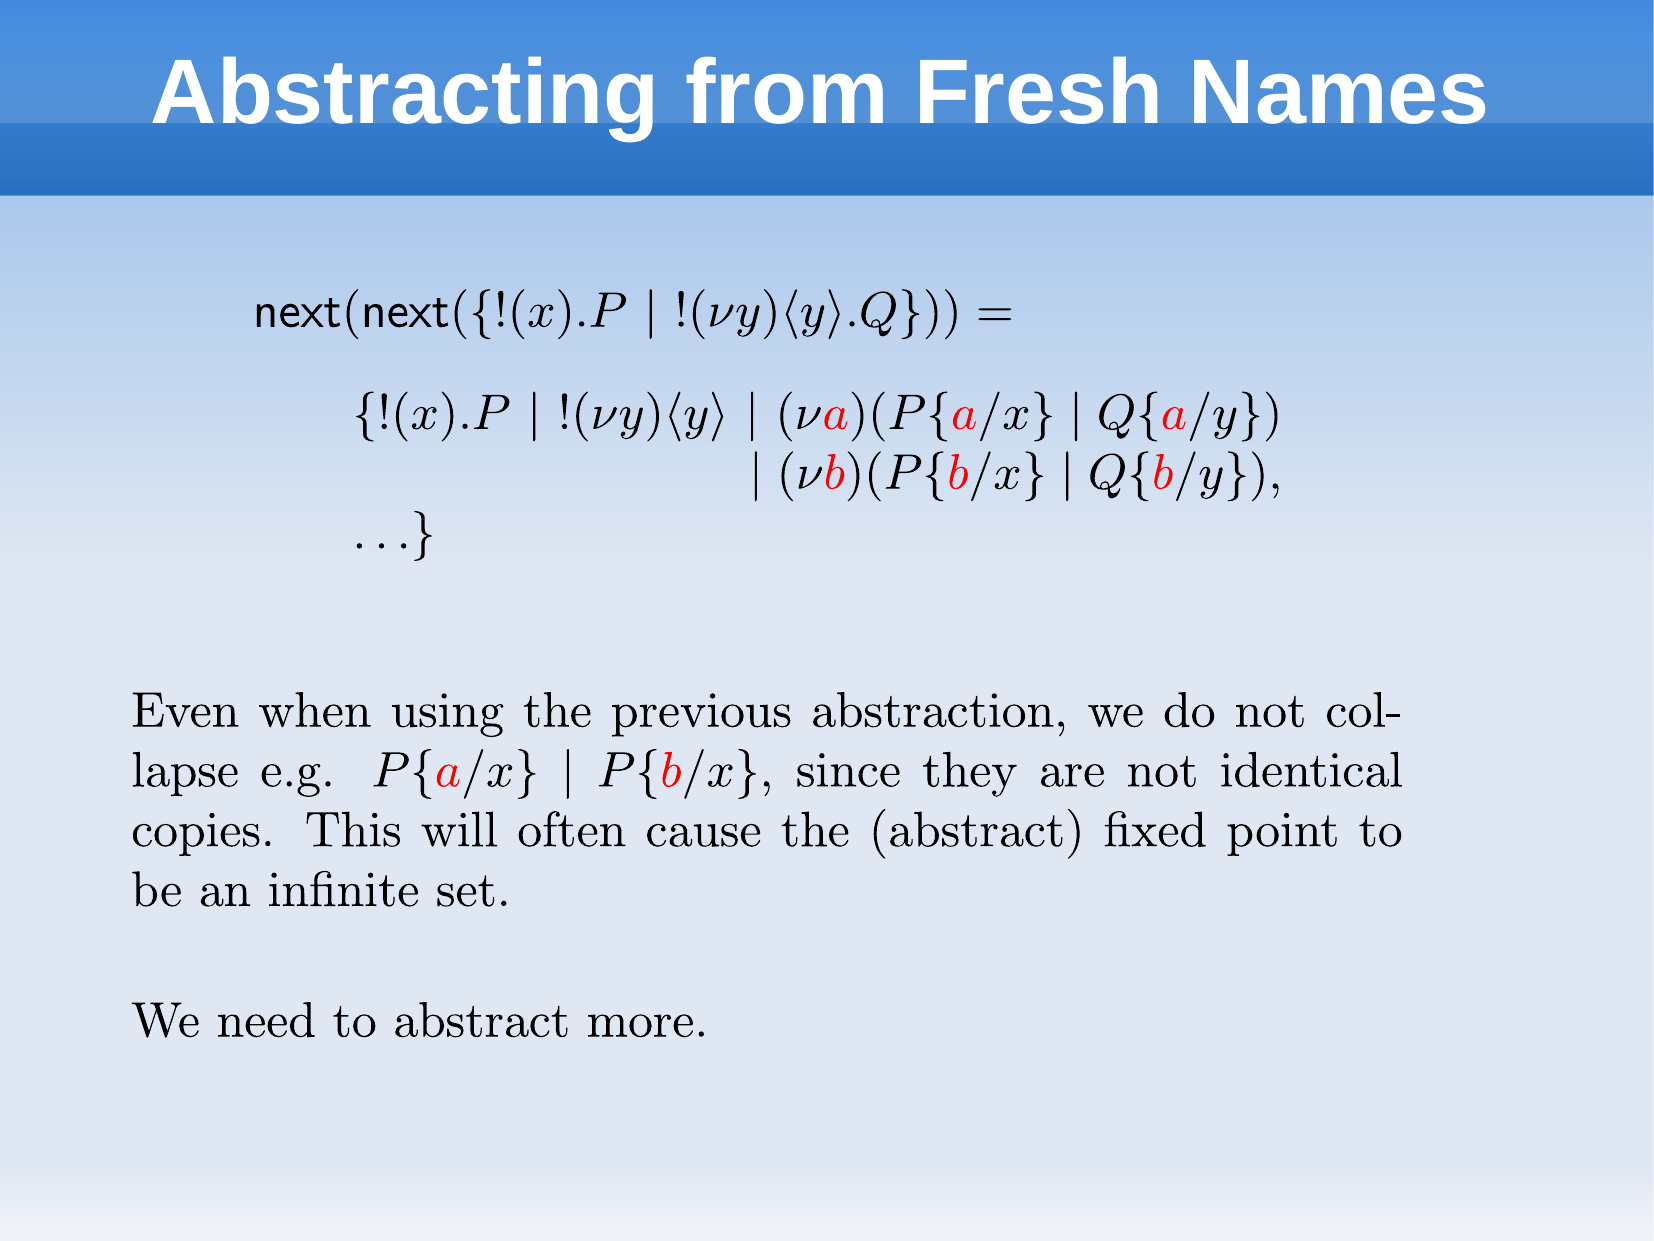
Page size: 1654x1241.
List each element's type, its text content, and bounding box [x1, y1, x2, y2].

title Abstracting from Fresh Names [76, 0, 1565, 196]
picture [0, 0, 1654, 1241]
text_box [131, 289, 1404, 1038]
